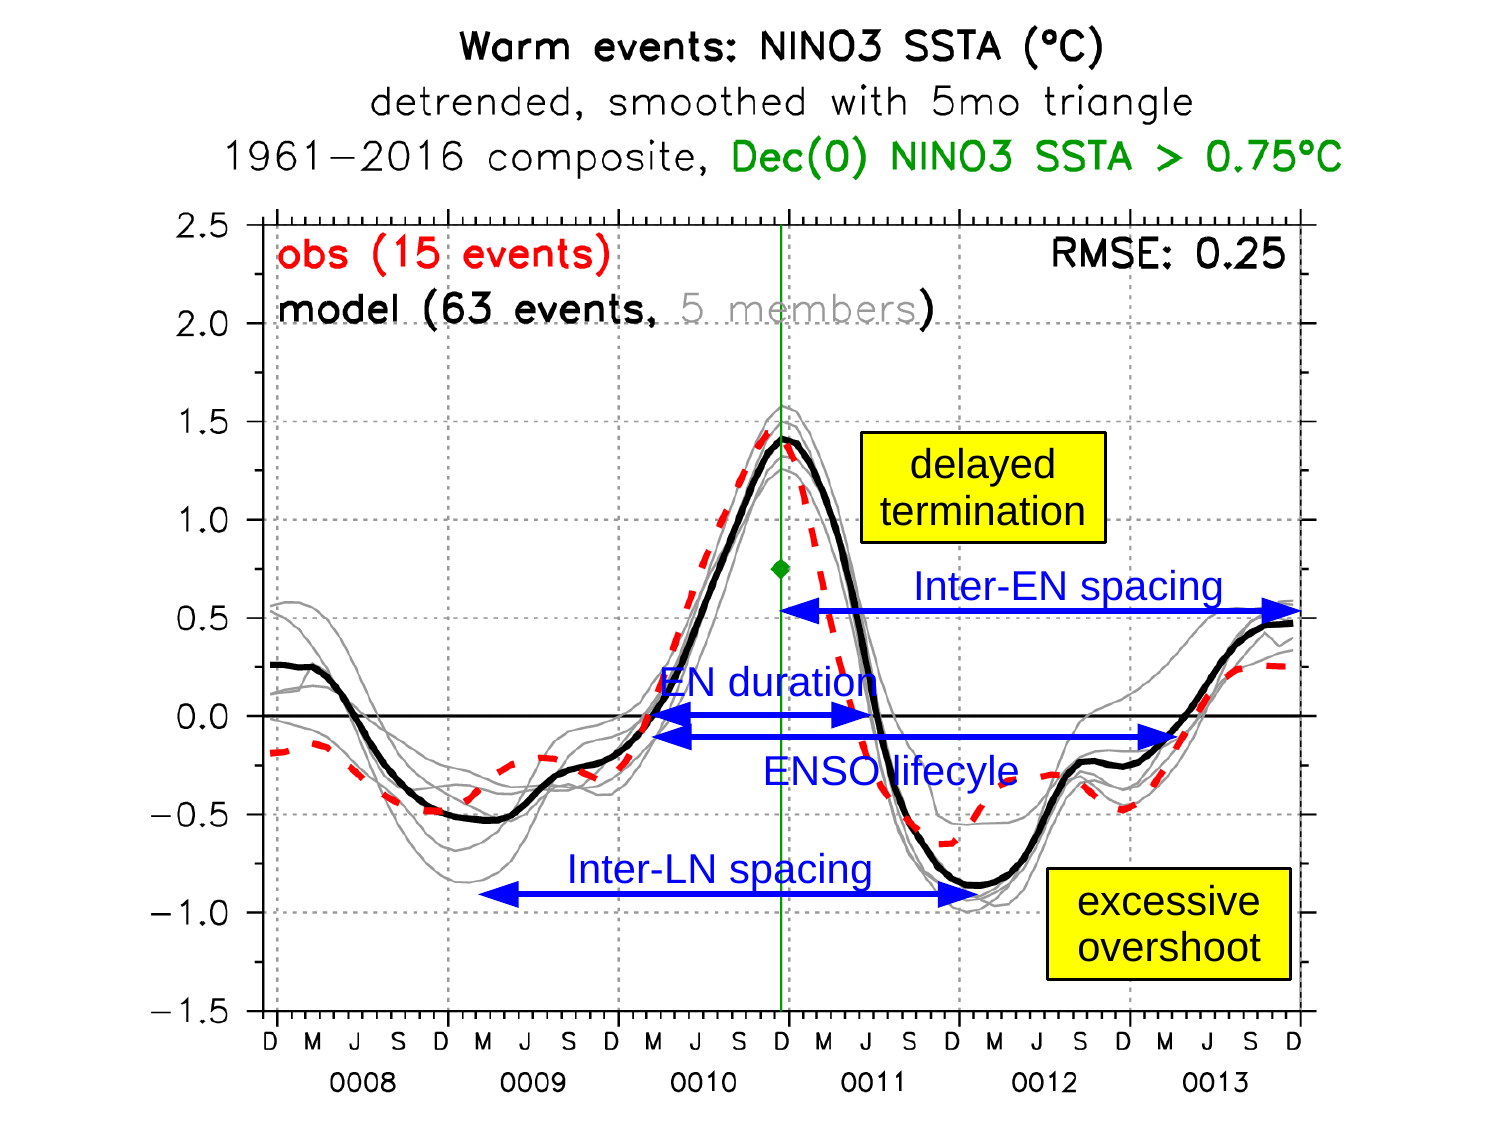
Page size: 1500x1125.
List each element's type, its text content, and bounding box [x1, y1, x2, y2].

text_box EN duration [638, 651, 899, 713]
text_box excessive overshoot [1047, 868, 1291, 980]
text_box Inter-EN spacing [891, 555, 1247, 617]
picture [123, 0, 1377, 1125]
text_box ENSO lifecyle [713, 740, 1069, 802]
text_box delayed termination [861, 432, 1106, 543]
text_box Inter-LN spacing [542, 838, 898, 900]
